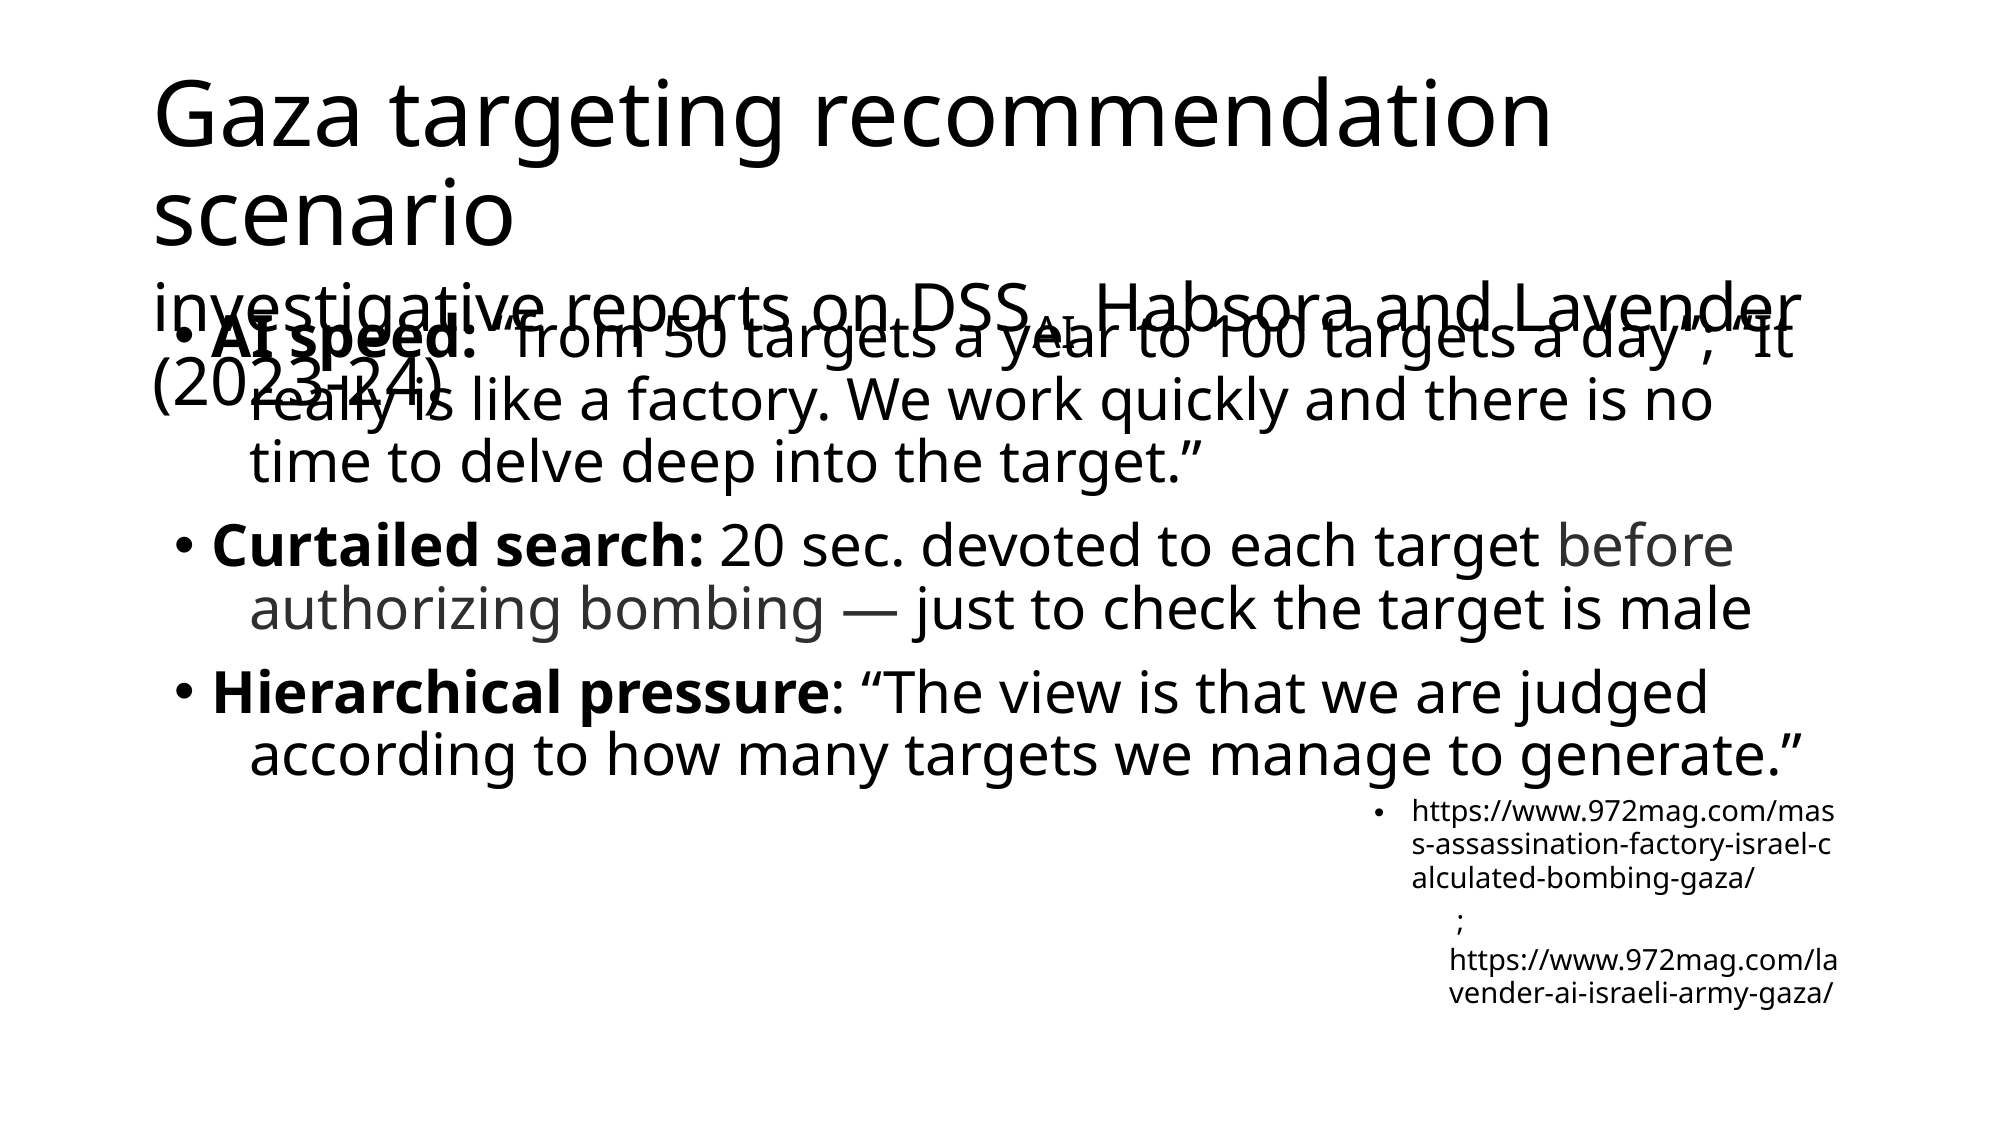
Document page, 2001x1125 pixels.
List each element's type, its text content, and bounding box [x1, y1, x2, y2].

title Gaza targeting recommendation scenario investigative reports on DSSAI Habsora and Lavender (2023-24) [137, 59, 1863, 278]
list AI speed: “from 50 targets a year to 100 targets a day”; “It really is like a factory. We work quickly and there is no time to delve deep into the target.” Curtailed search: 20 sec. devoted to each target before authorizing bombing — just to check the target is male Hierarchical pressure: “The view is that we are judged according to how many targets we manage to generate.” https://www.972mag.com/mass-assassination-factory-israel-calculated-bombing-gaza/ ; https://www.972mag.com/lavender-ai-israeli-army-gaza/ [159, 299, 1863, 997]
